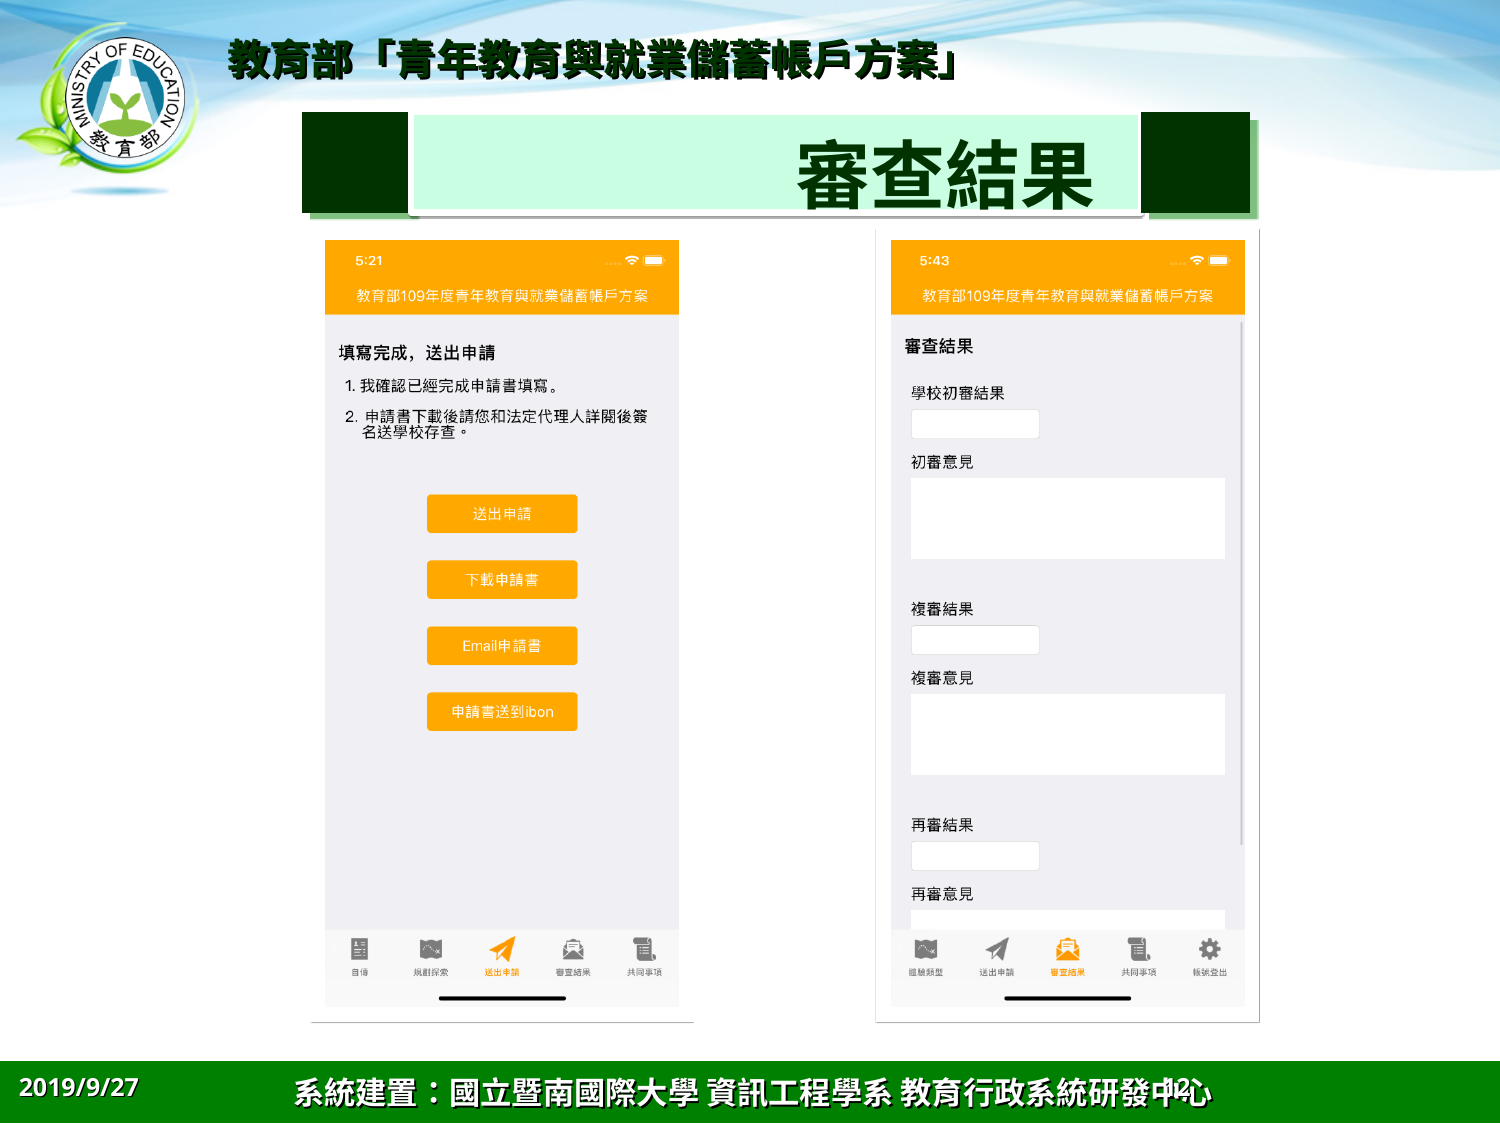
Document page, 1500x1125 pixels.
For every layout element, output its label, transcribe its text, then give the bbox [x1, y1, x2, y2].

text_box 審查結果 [411, 112, 1141, 213]
picture [324, 240, 680, 1007]
text_box 12 [1147, 1063, 1498, 1117]
picture [890, 240, 1245, 1007]
text_box [1141, 112, 1250, 213]
text_box 2019/9/27 [3, 1063, 354, 1117]
text_box [302, 112, 411, 213]
